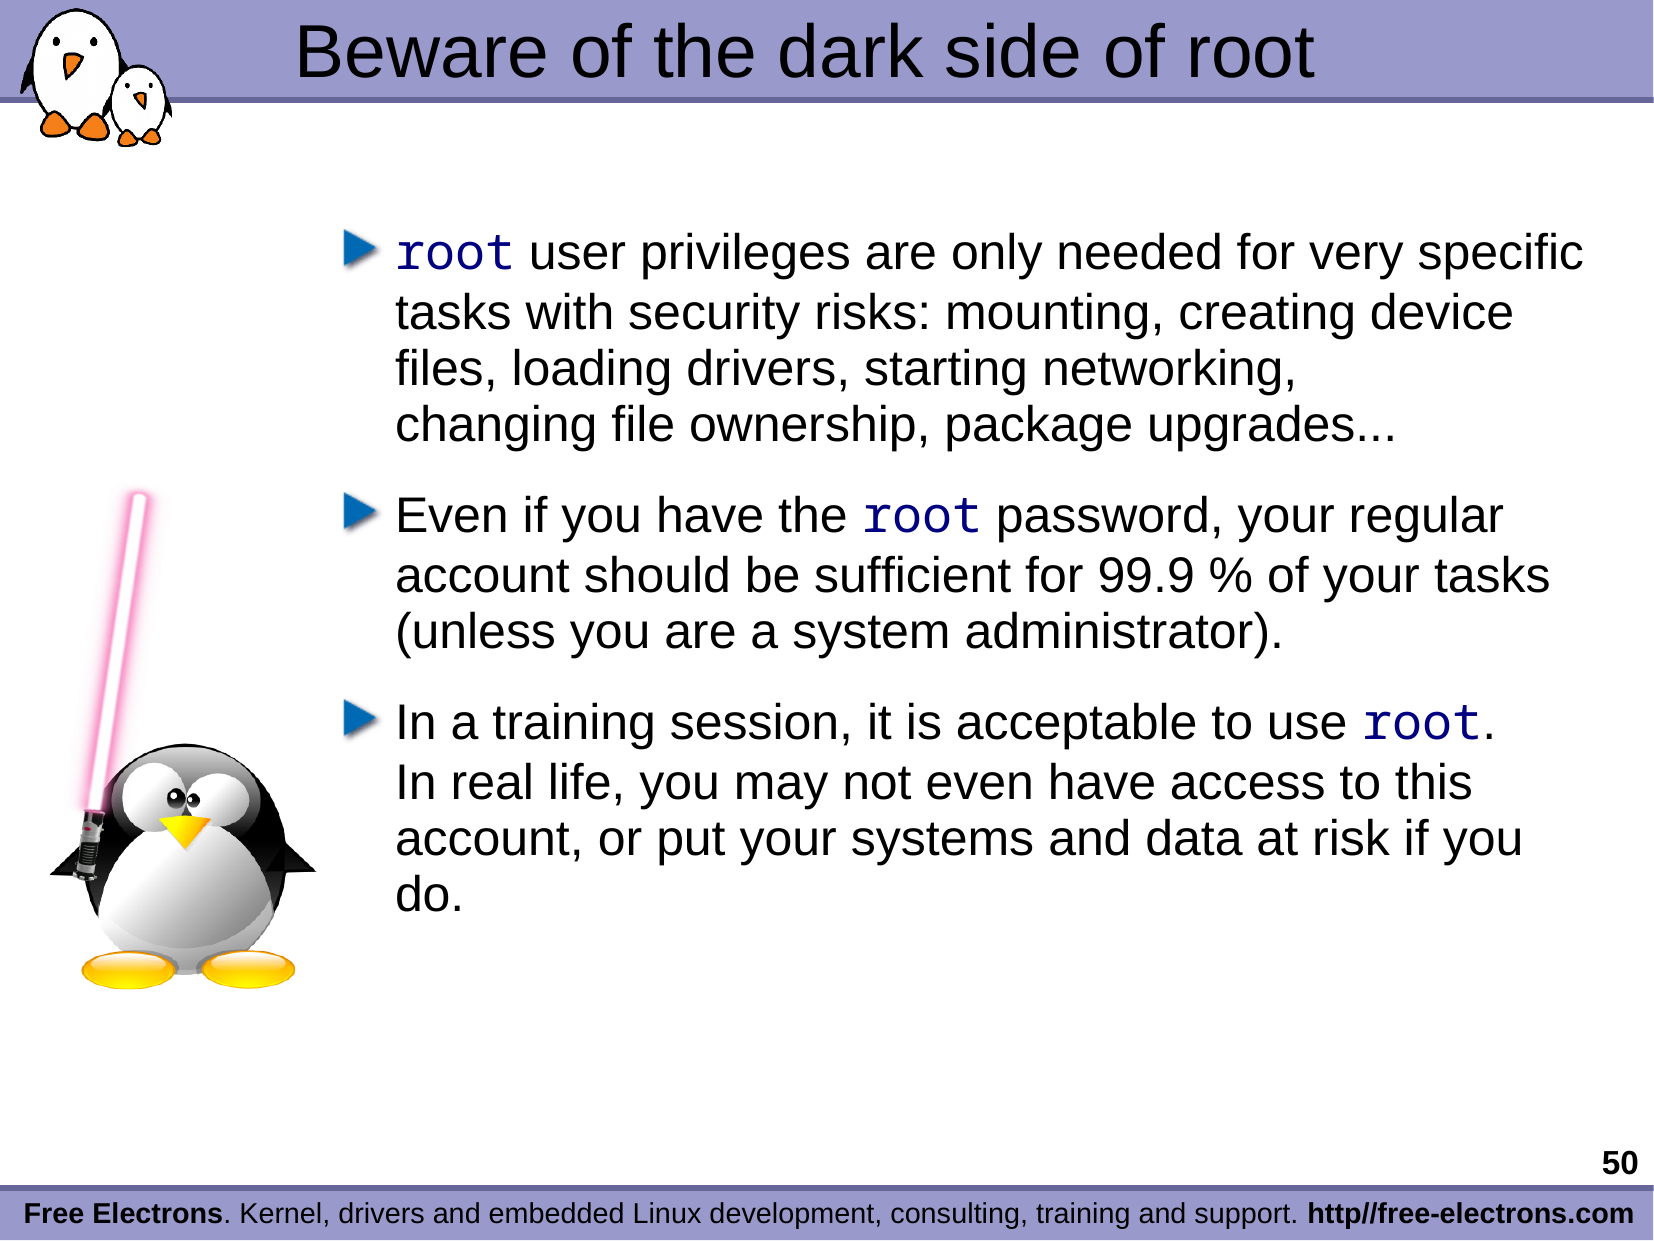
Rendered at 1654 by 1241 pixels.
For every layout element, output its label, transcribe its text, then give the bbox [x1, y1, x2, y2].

title Beware of the dark side of root [60, 0, 1551, 104]
picture [20, 8, 172, 147]
list root user privileges are only needed for very specific tasks with security risks: mounting, creating device files, loading drivers, starting networking, changing file ownership, package upgrades... Even if you have the root password, your regular account should be sufficient for 99.9 % of your tasks (unless you are a system administrator). In a training session, it is acceptable to use root. In real life, you may not even have access to this account, or put your systems and data at risk if you do. [324, 216, 1591, 1066]
picture [0, 468, 319, 990]
